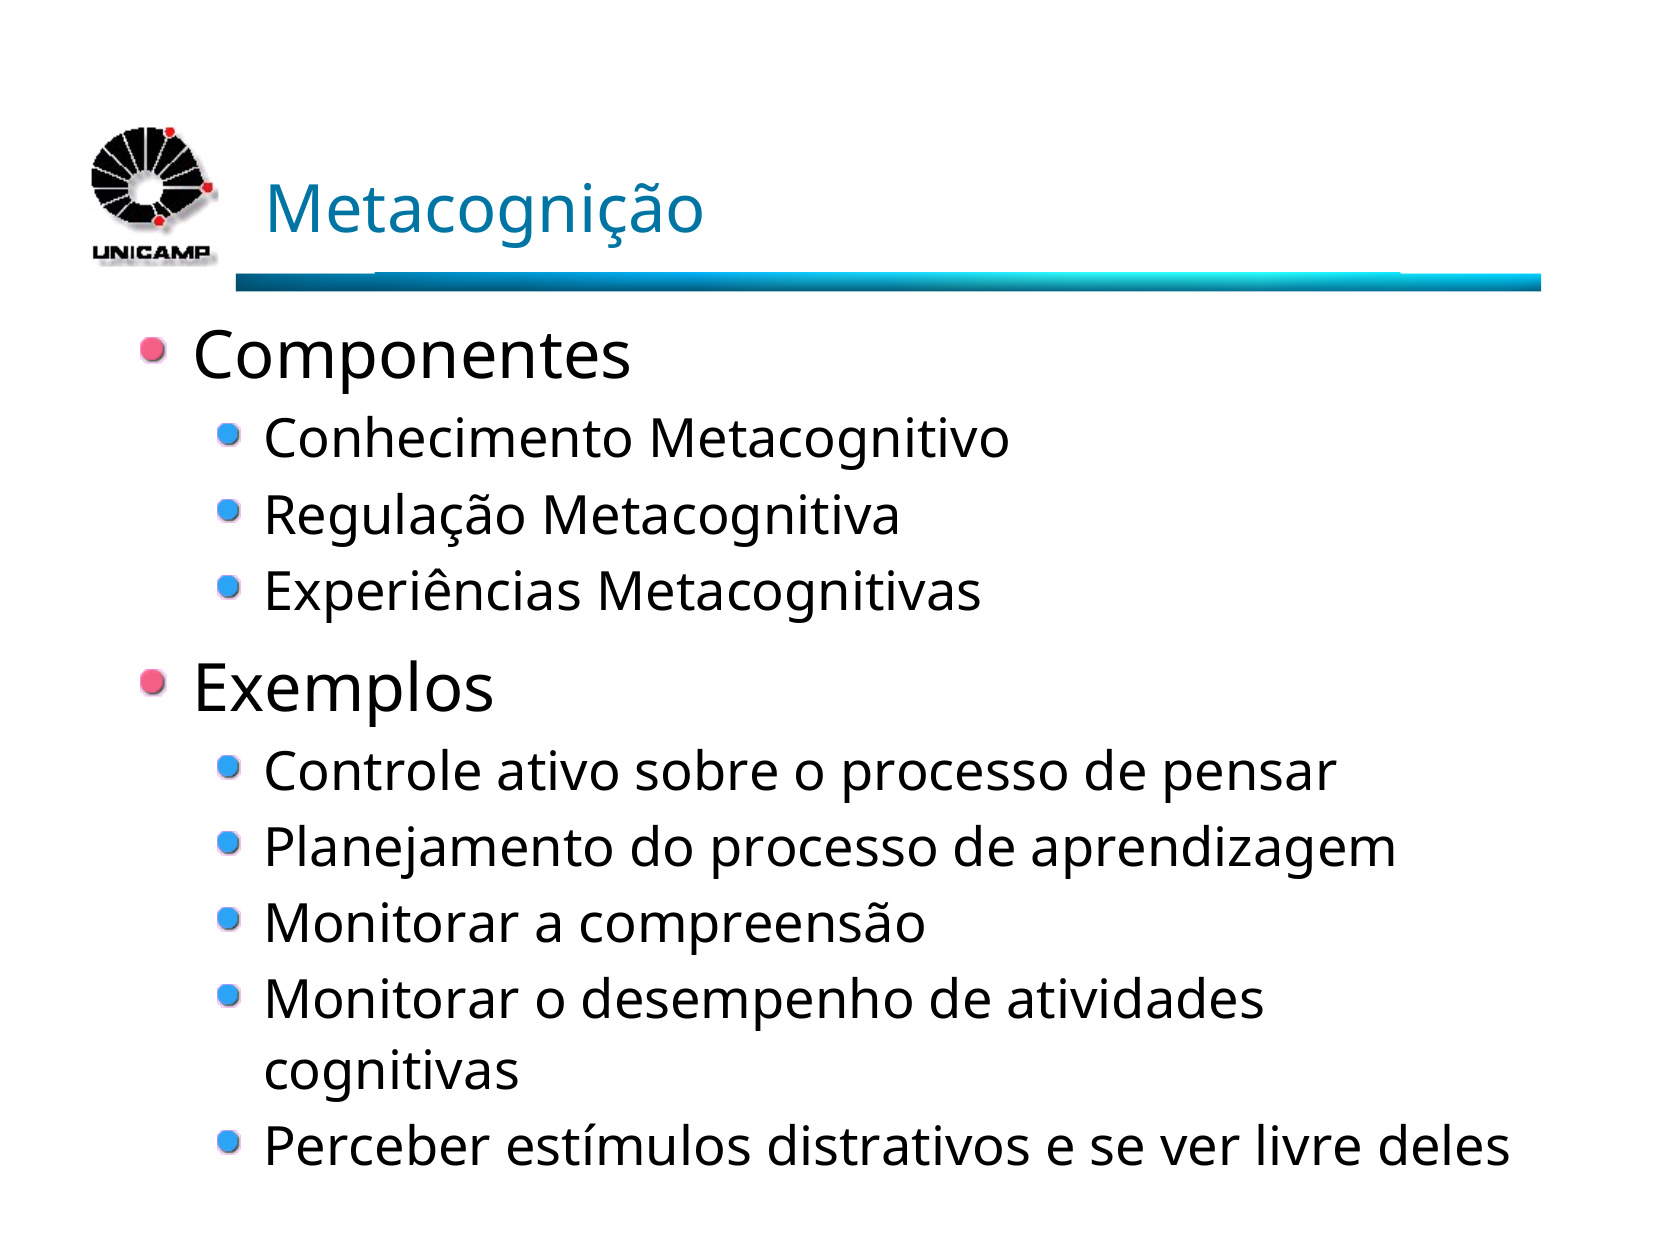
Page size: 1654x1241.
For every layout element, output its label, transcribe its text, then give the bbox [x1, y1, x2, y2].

list Componentes Conhecimento Metacognitivo Regulação Metacognitiva Experiências Metacognitivas Exemplos Controle ativo sobre o processo de pensar Planejamento do processo de aprendizagem Monitorar a compreensão Monitorar o desempenho de atividades cognitivas Perceber estímulos distrativos e se ver livre deles [121, 309, 1534, 1167]
picture [125, 272, 1654, 295]
title Metacognição [264, 57, 1534, 250]
